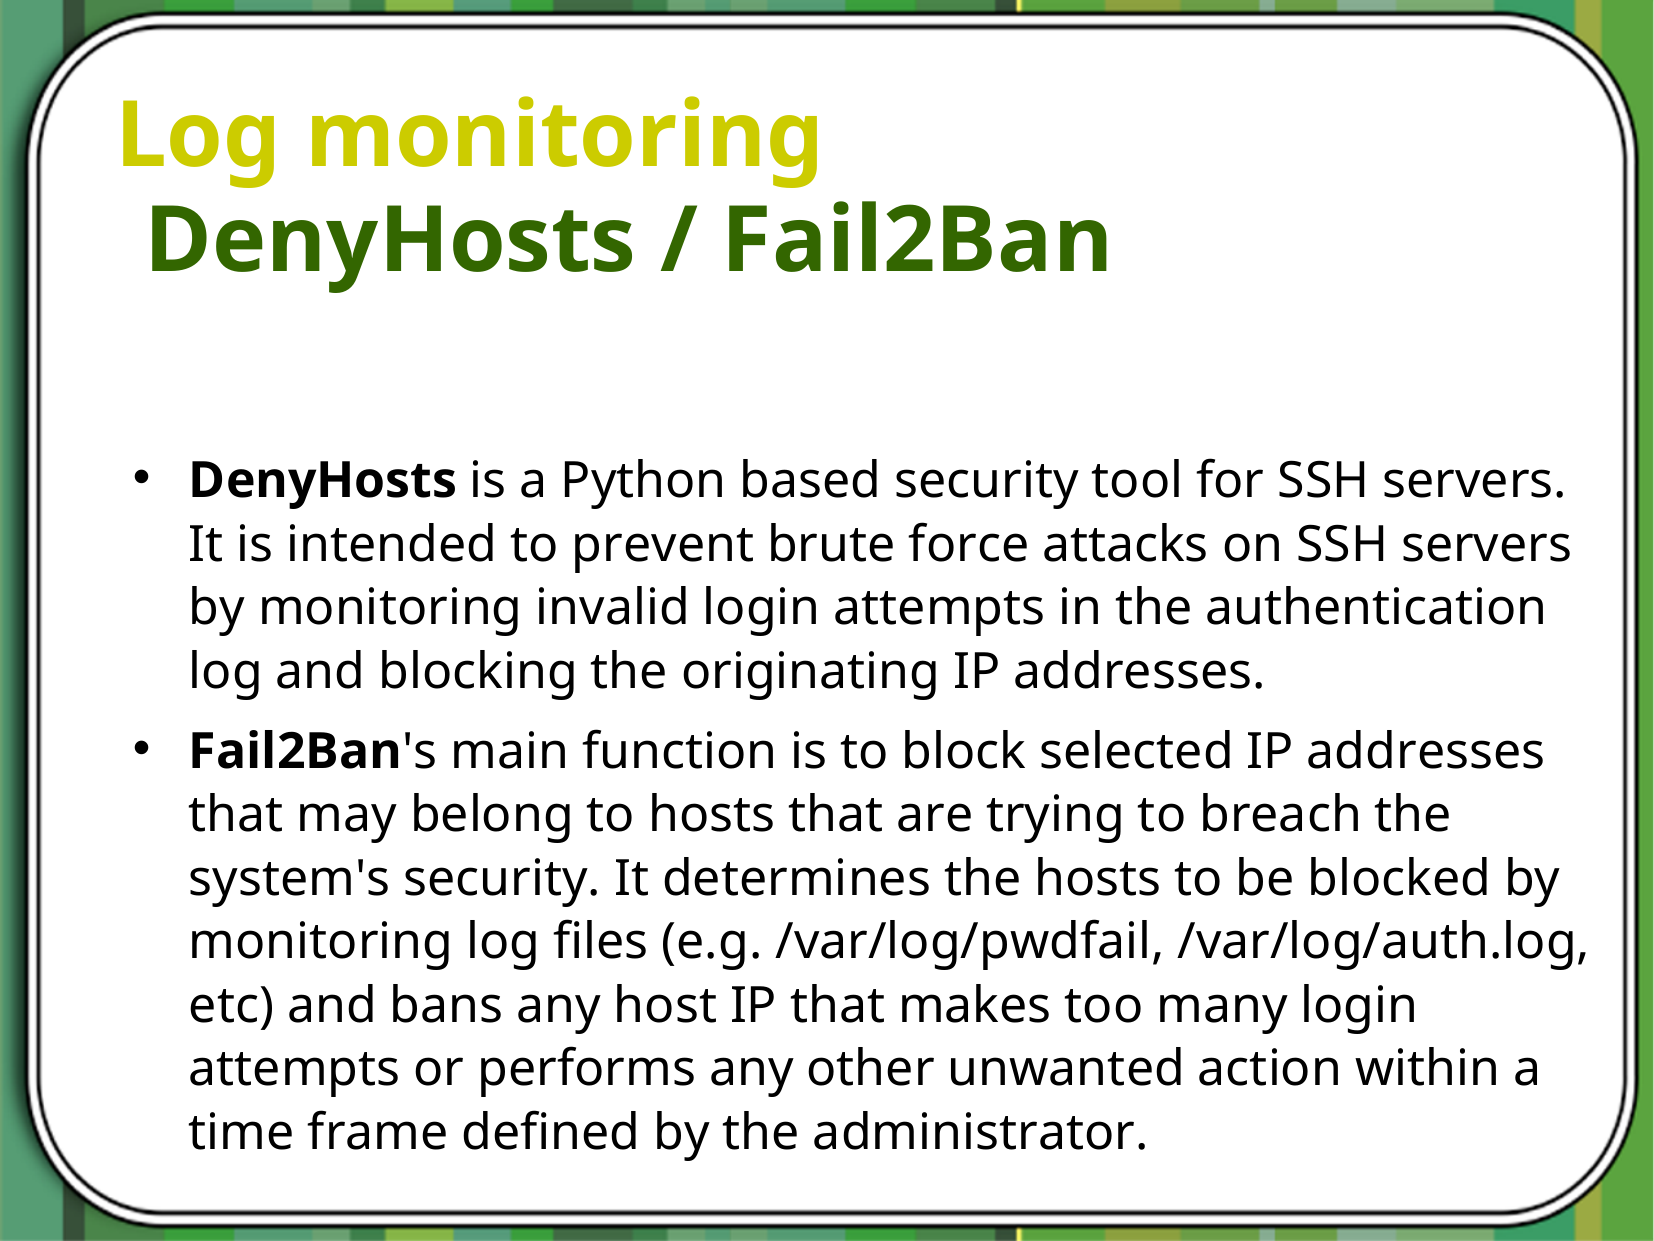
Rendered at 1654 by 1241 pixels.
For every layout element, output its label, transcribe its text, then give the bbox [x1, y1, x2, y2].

picture [0, 0, 1654, 1241]
title DenyHosts / Fail2Ban [129, 147, 1536, 325]
list DenyHosts is a Python based security tool for SSH servers. It is intended to prevent brute force attacks on SSH servers by monitoring invalid login attempts in the authentication log and blocking the originating IP addresses. Fail2Ban's main function is to block selected IP addresses that may belong to hosts that are trying to breach the system's security. It determines the hosts to be blocked by monitoring log files (e.g. /var/log/pwdfail, /var/log/auth.log, etc) and bans any host IP that makes too many login attempts or performs any other unwanted action within a time frame defined by the administrator. [118, 354, 1620, 1237]
title Log monitoring [100, 64, 1506, 199]
